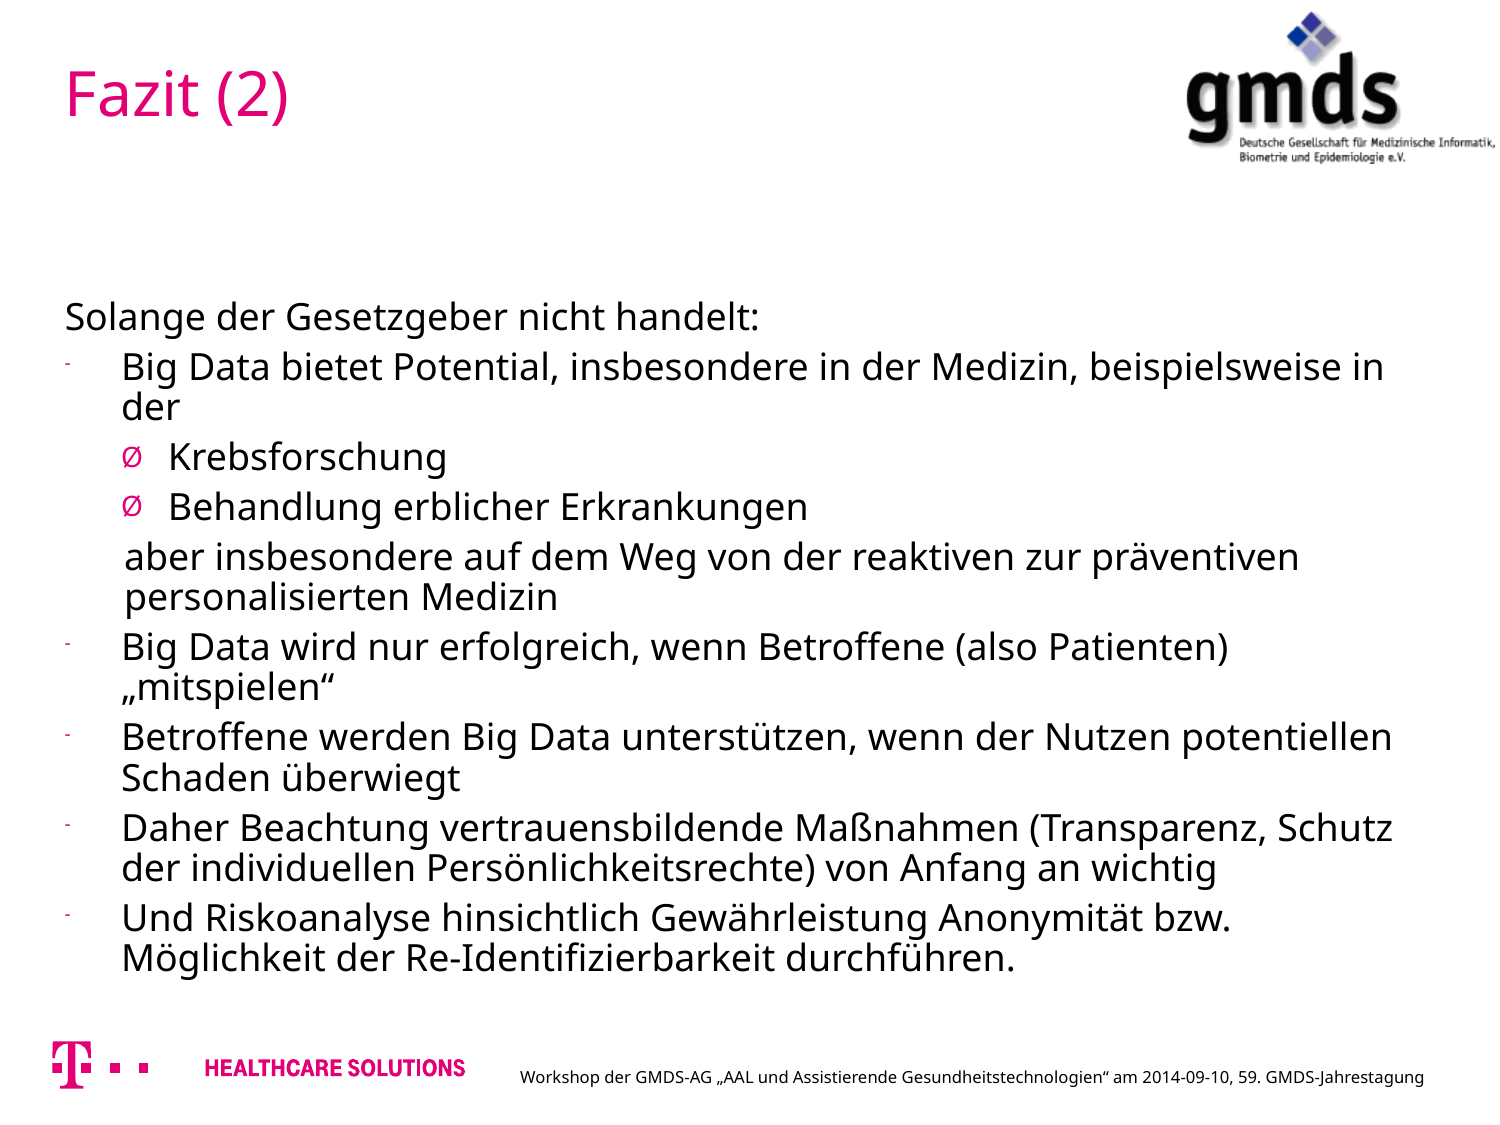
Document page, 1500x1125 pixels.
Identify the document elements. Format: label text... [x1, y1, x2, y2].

text_box Workshop der GMDS-AG „AAL und Assistierende Gesundheitstechnologien“ am 2014-09-10, 59. GMDS-Jahrestagung [520, 1049, 1479, 1087]
picture [1181, 8, 1495, 164]
title Fazit (2) [50, 54, 1444, 125]
list Solange der Gesetzgeber nicht handelt: Big Data bietet Potential, insbesondere in der Medizin, beispielsweise in der Krebsforschung Behandlung erblicher Erkrankungen aber insbesondere auf dem Weg von der reaktiven zur präventiven personalisierten Medizin Big Data wird nur erfolgreich, wenn Betroffene (also Patienten) „mitspielen“ Betroffene werden Big Data unterstützen, wenn der Nutzen potentiellen Schaden überwiegt Daher Beachtung vertrauensbildende Maßnahmen (Transparenz, Schutz der individuellen Persönlichkeitsrechte) von Anfang an wichtig Und Riskoanalyse hinsichtlich Gewährleistung Anonymität bzw. Möglichkeit der Re-Identifizierbarkeit durchführen. [50, 290, 1444, 994]
